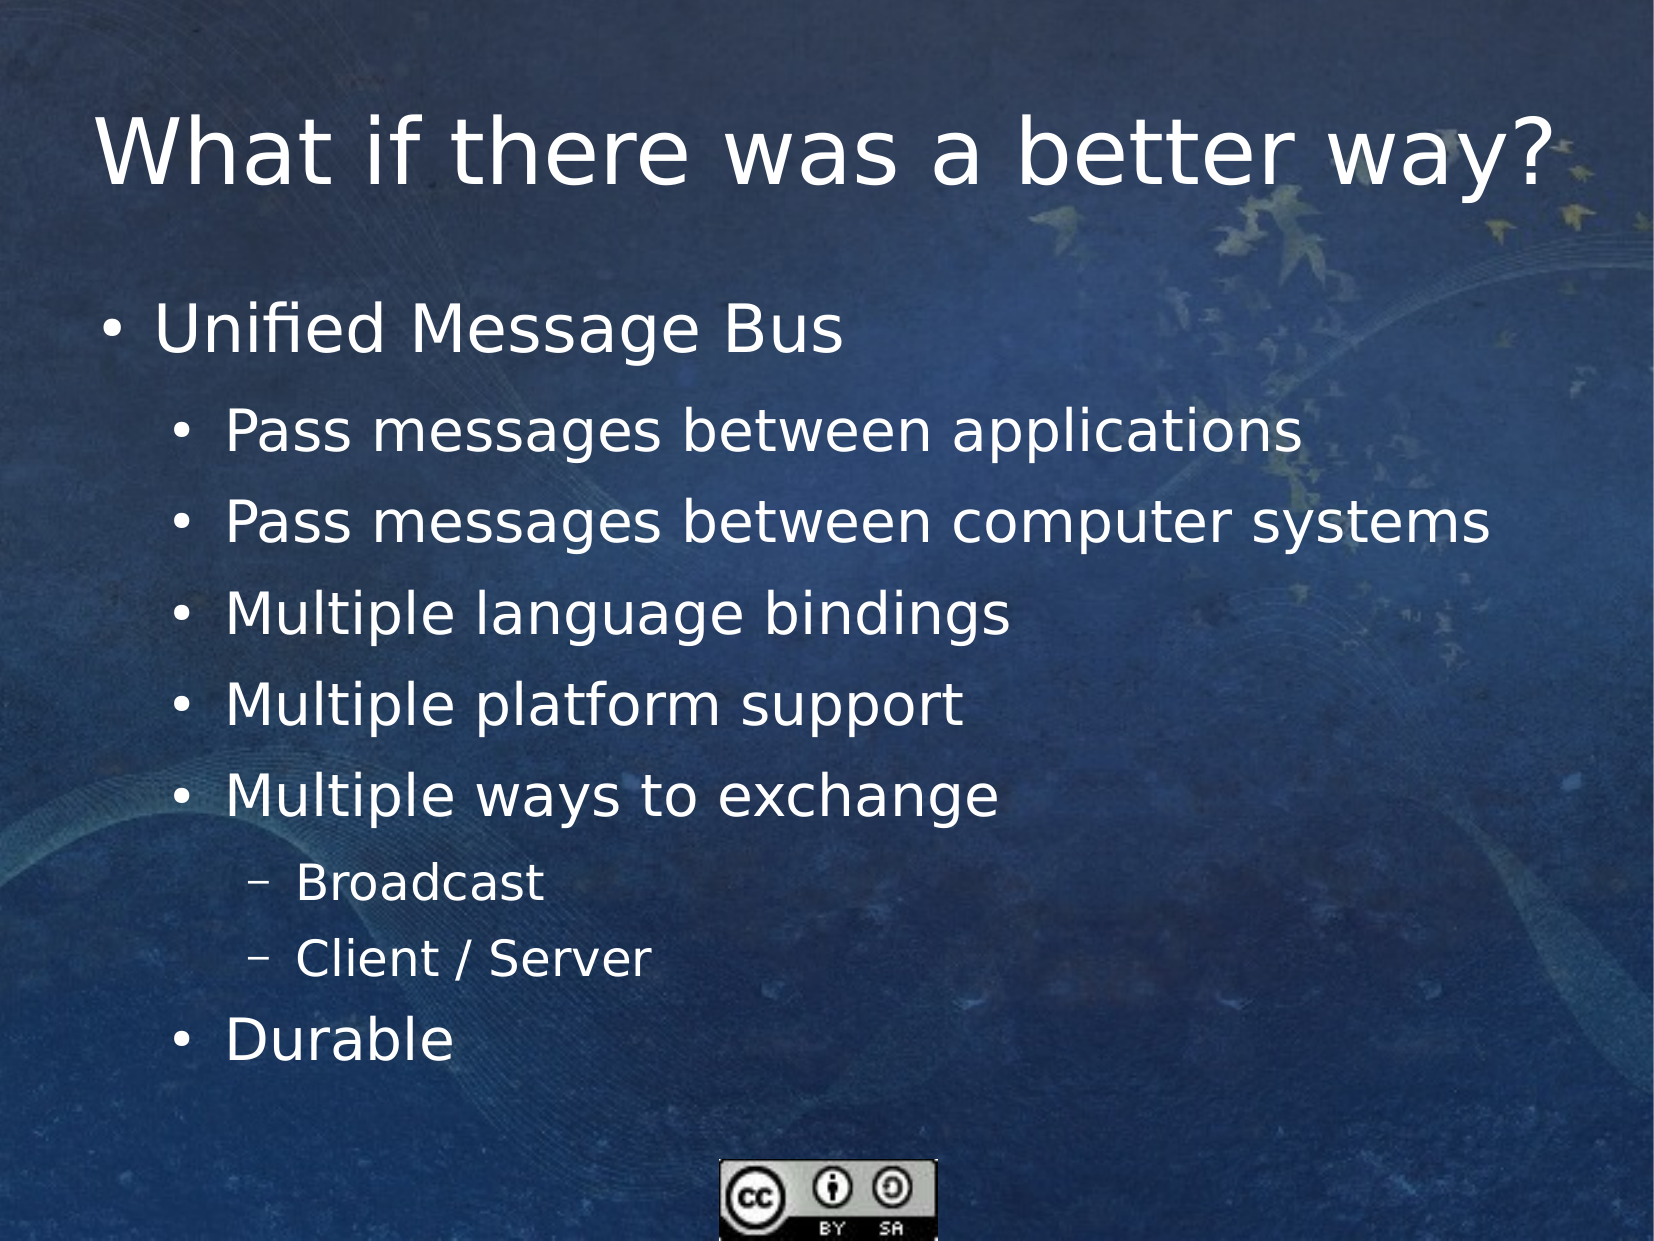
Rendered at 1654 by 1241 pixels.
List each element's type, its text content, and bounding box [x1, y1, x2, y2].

title What if there was a better way? [82, 56, 1571, 250]
picture [0, 0, 1654, 1241]
list Unified Message Bus Pass messages between applications Pass messages between computer systems Multiple language bindings Multiple platform support Multiple ways to exchange Broadcast Client / Server Durable [82, 290, 1571, 1094]
